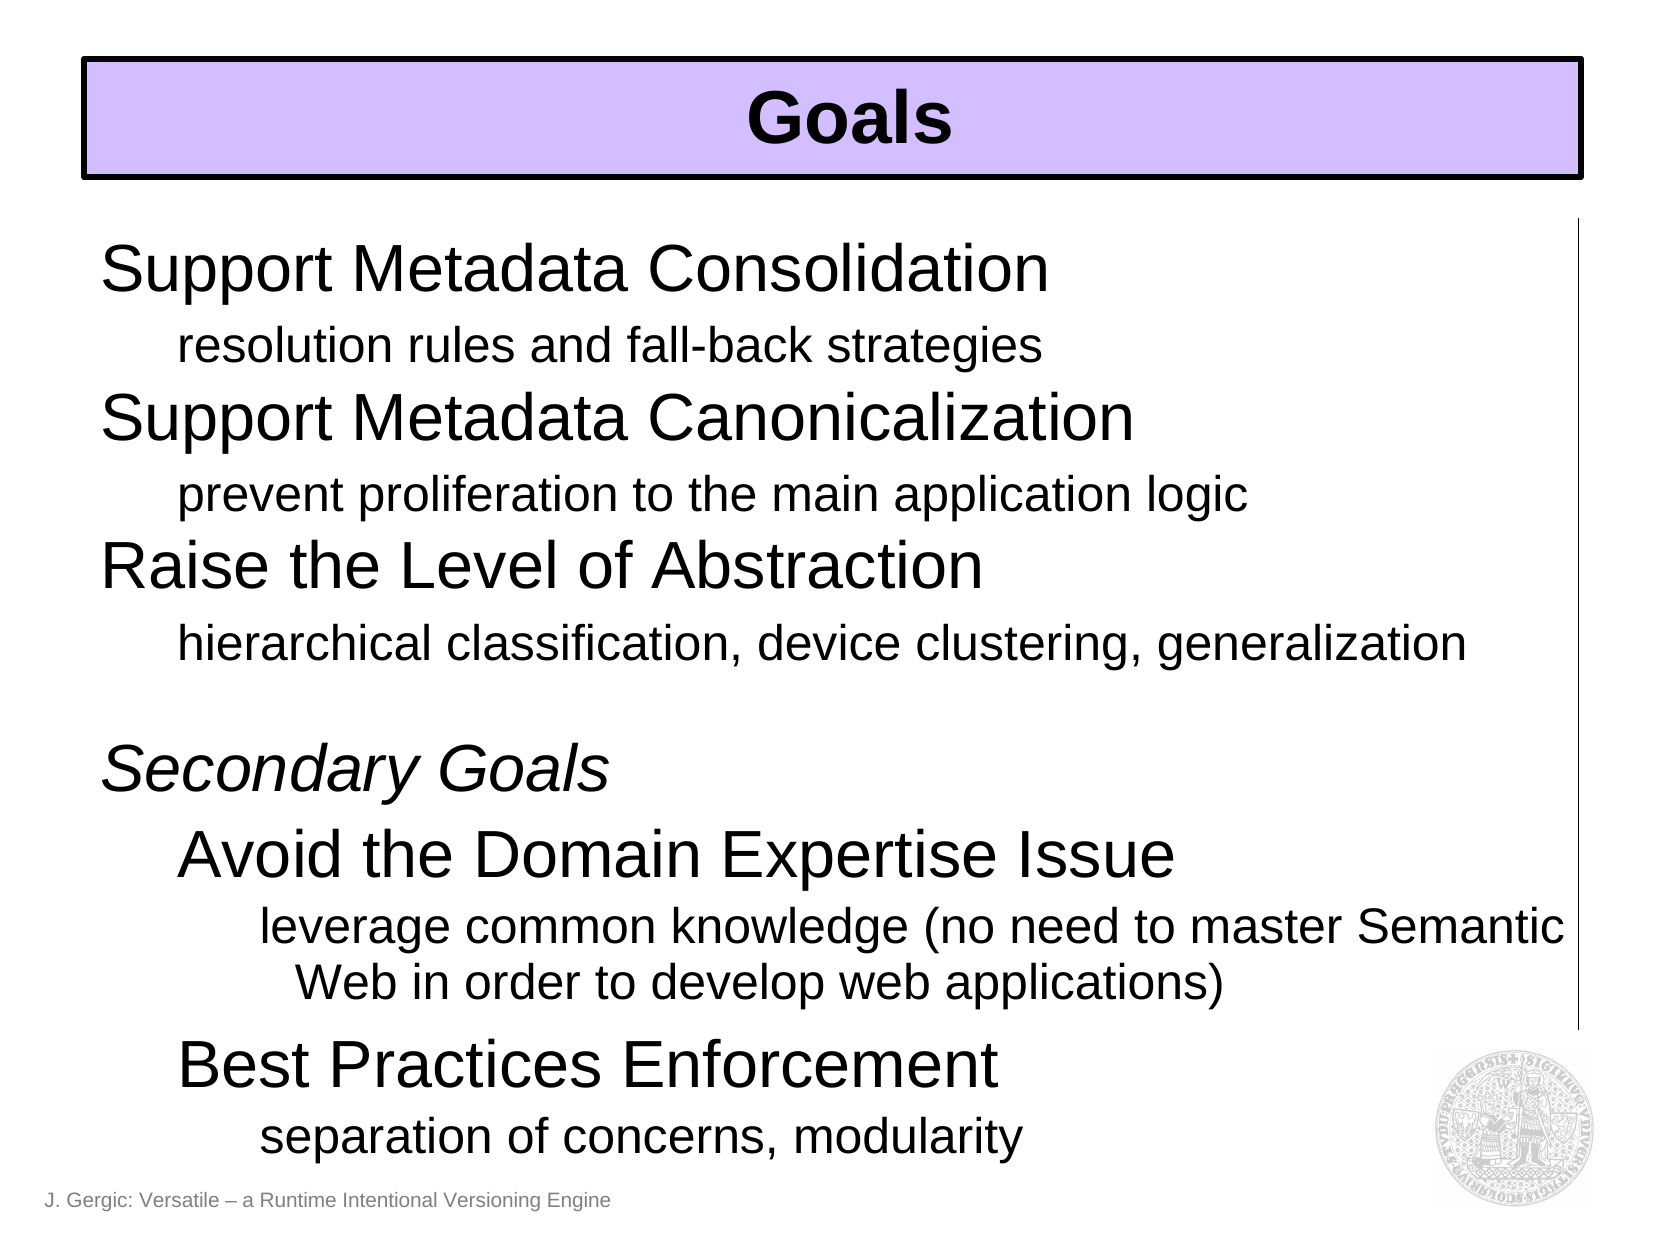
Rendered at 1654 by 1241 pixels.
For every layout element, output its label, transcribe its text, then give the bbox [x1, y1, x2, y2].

list Support Metadata Consolidation resolution rules and fall-back strategies Support Metadata Canonicalization prevent proliferation to the main application logic Raise the Level of Abstraction hierarchical classification, device clustering, generalization Secondary Goals Avoid the Domain Expertise Issue leverage common knowledge (no need to master Semantic Web in order to develop web applications) Best Practices Enforcement separation of concerns, modularity [82, 231, 1571, 1164]
title Goals [84, 58, 1582, 178]
picture [1432, 1048, 1595, 1211]
